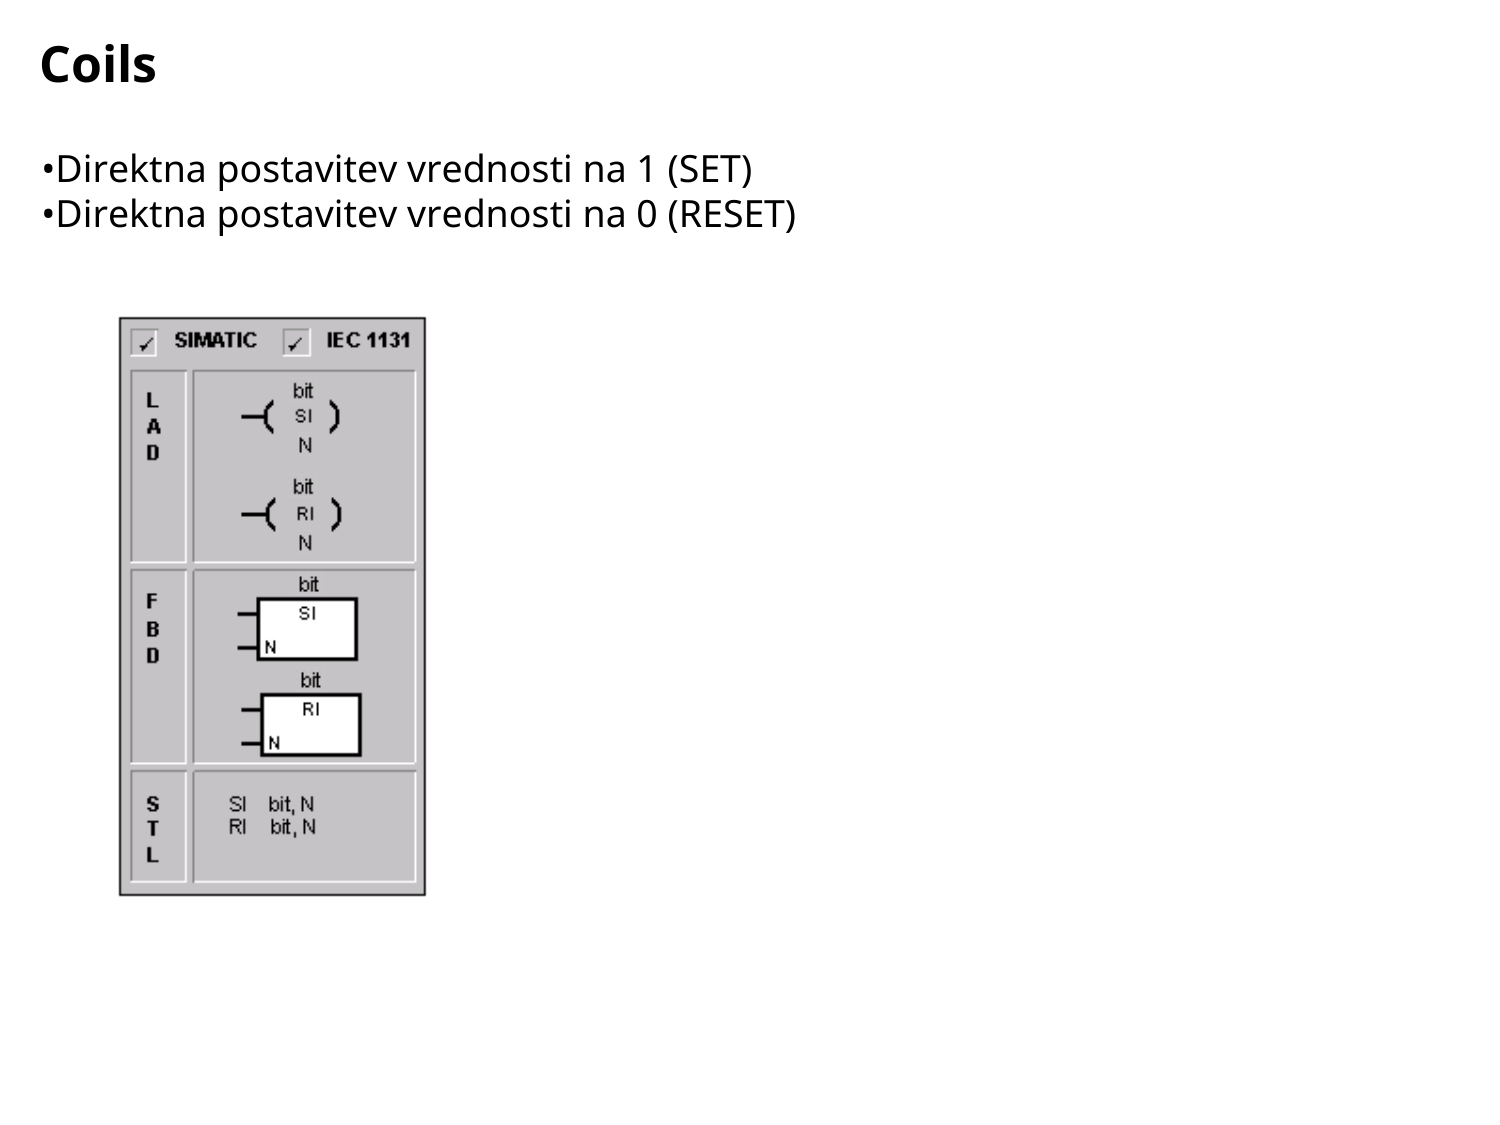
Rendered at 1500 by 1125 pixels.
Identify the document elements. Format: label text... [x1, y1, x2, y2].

text_box Direktna postavitev vrednosti na 1 (SET) Direktna postavitev vrednosti na 0 (RESET) [26, 137, 812, 243]
picture [112, 312, 430, 902]
text_box Coils [24, 24, 1353, 101]
